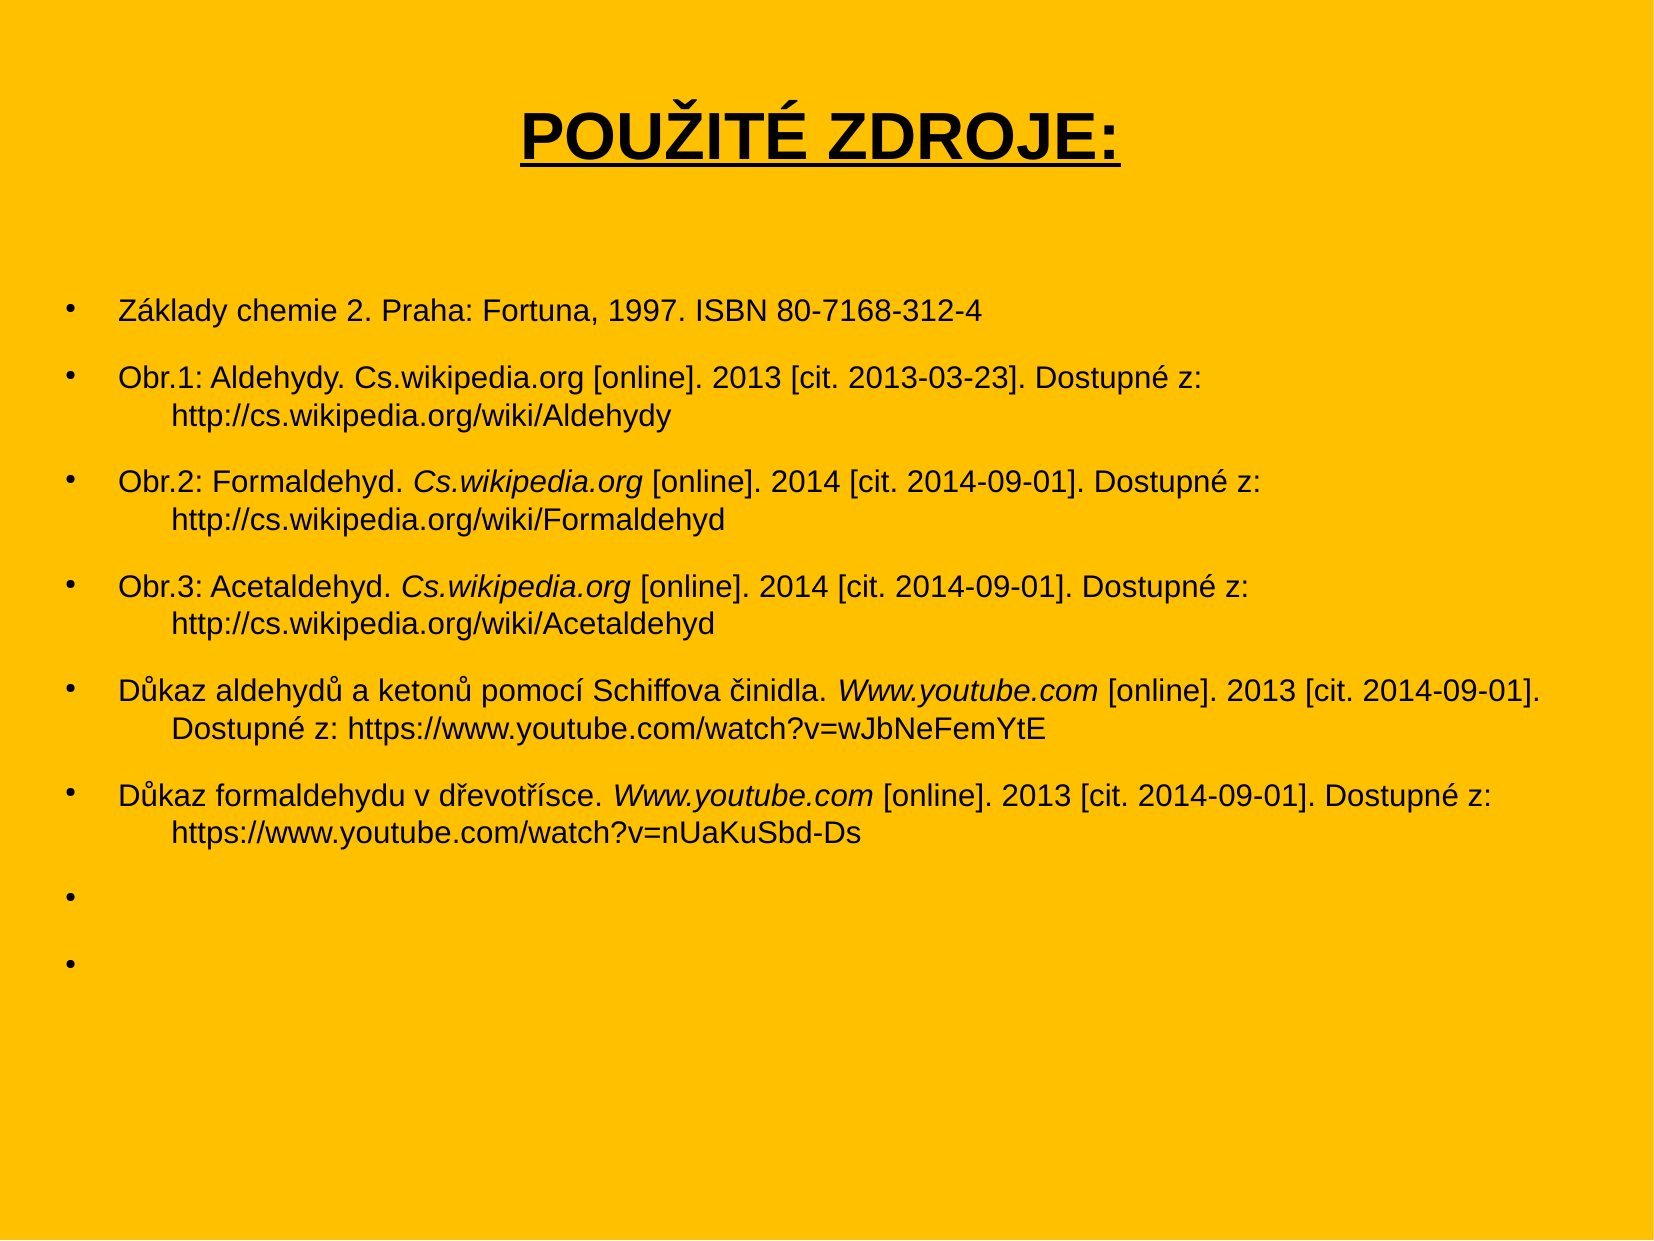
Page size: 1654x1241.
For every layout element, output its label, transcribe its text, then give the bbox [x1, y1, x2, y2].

title POUŽITÉ ZDROJE: [76, 29, 1565, 210]
list Základy chemie 2. Praha: Fortuna, 1997. ISBN 80-7168-312-4 Obr.1: Aldehydy. Cs.wikipedia.org [online]. 2013 [cit. 2013-03-23]. Dostupné z: http://cs.wikipedia.org/wiki/Aldehydy Obr.2: Formaldehyd. Cs.wikipedia.org [online]. 2014 [cit. 2014-09-01]. Dostupné z: http://cs.wikipedia.org/wiki/Formaldehyd Obr.3: Acetaldehyd. Cs.wikipedia.org [online]. 2014 [cit. 2014-09-01]. Dostupné z: http://cs.wikipedia.org/wiki/Acetaldehyd Důkaz aldehydů a ketonů pomocí Schiffova činidla. Www.youtube.com [online]. 2013 [cit. 2014-09-01]. Dostupné z: https://www.youtube.com/watch?v=wJbNeFemYtE Důkaz formaldehydu v dřevotřísce. Www.youtube.com [online]. 2013 [cit. 2014-09-01]. Dostupné z: https://www.youtube.com/watch?v=nUaKuSbd-Ds [29, 210, 1625, 1030]
